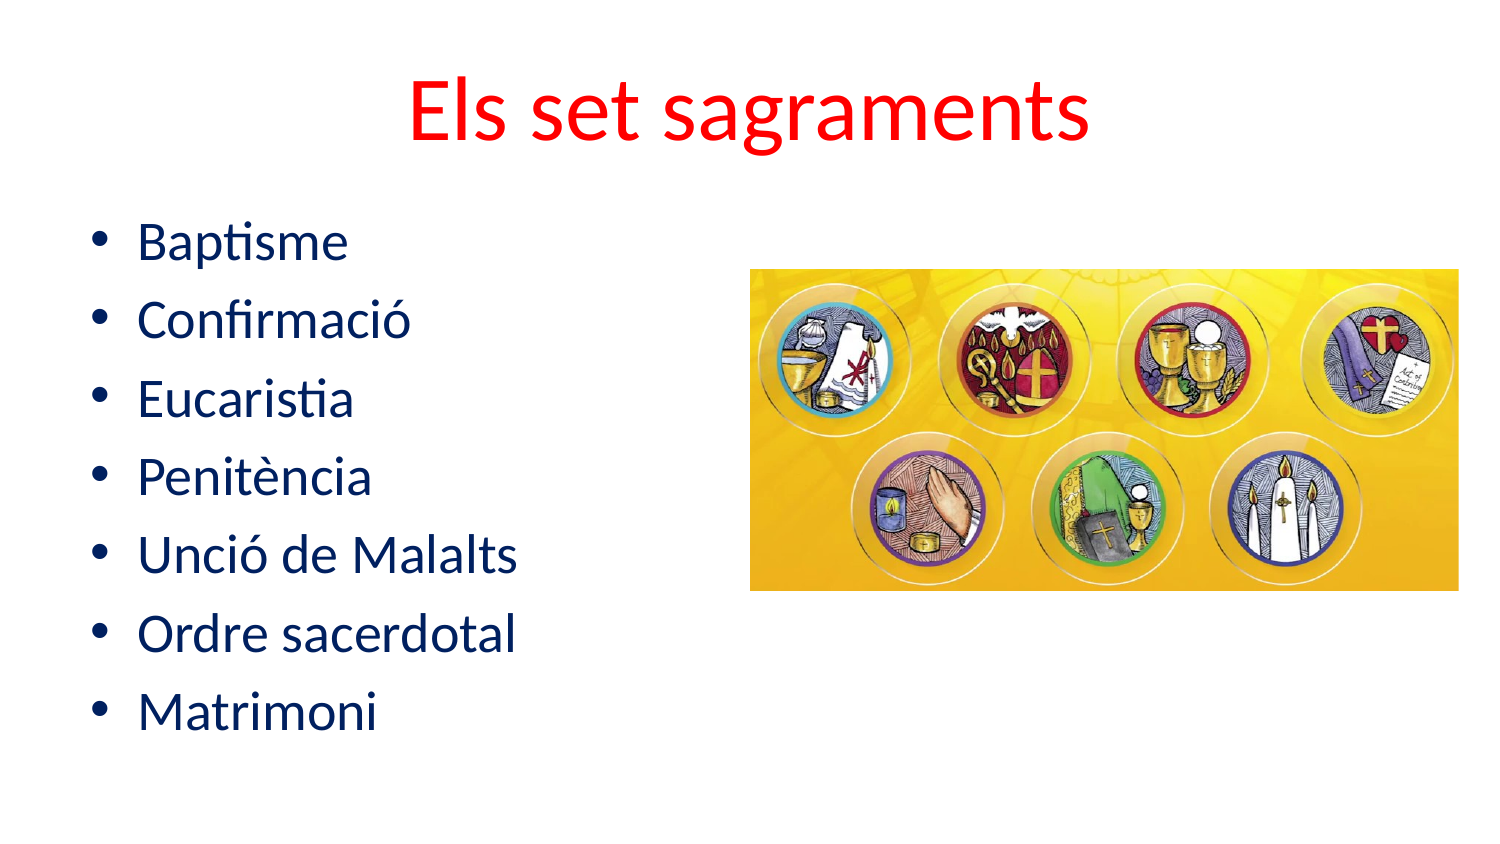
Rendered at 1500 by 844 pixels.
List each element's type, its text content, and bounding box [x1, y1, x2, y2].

list Baptisme Confirmació Eucaristia Penitència Unció de Malalts Ordre sacerdotal Matrimoni [75, 196, 1425, 754]
picture [750, 269, 1459, 591]
title Els set sagraments [75, 33, 1425, 175]
